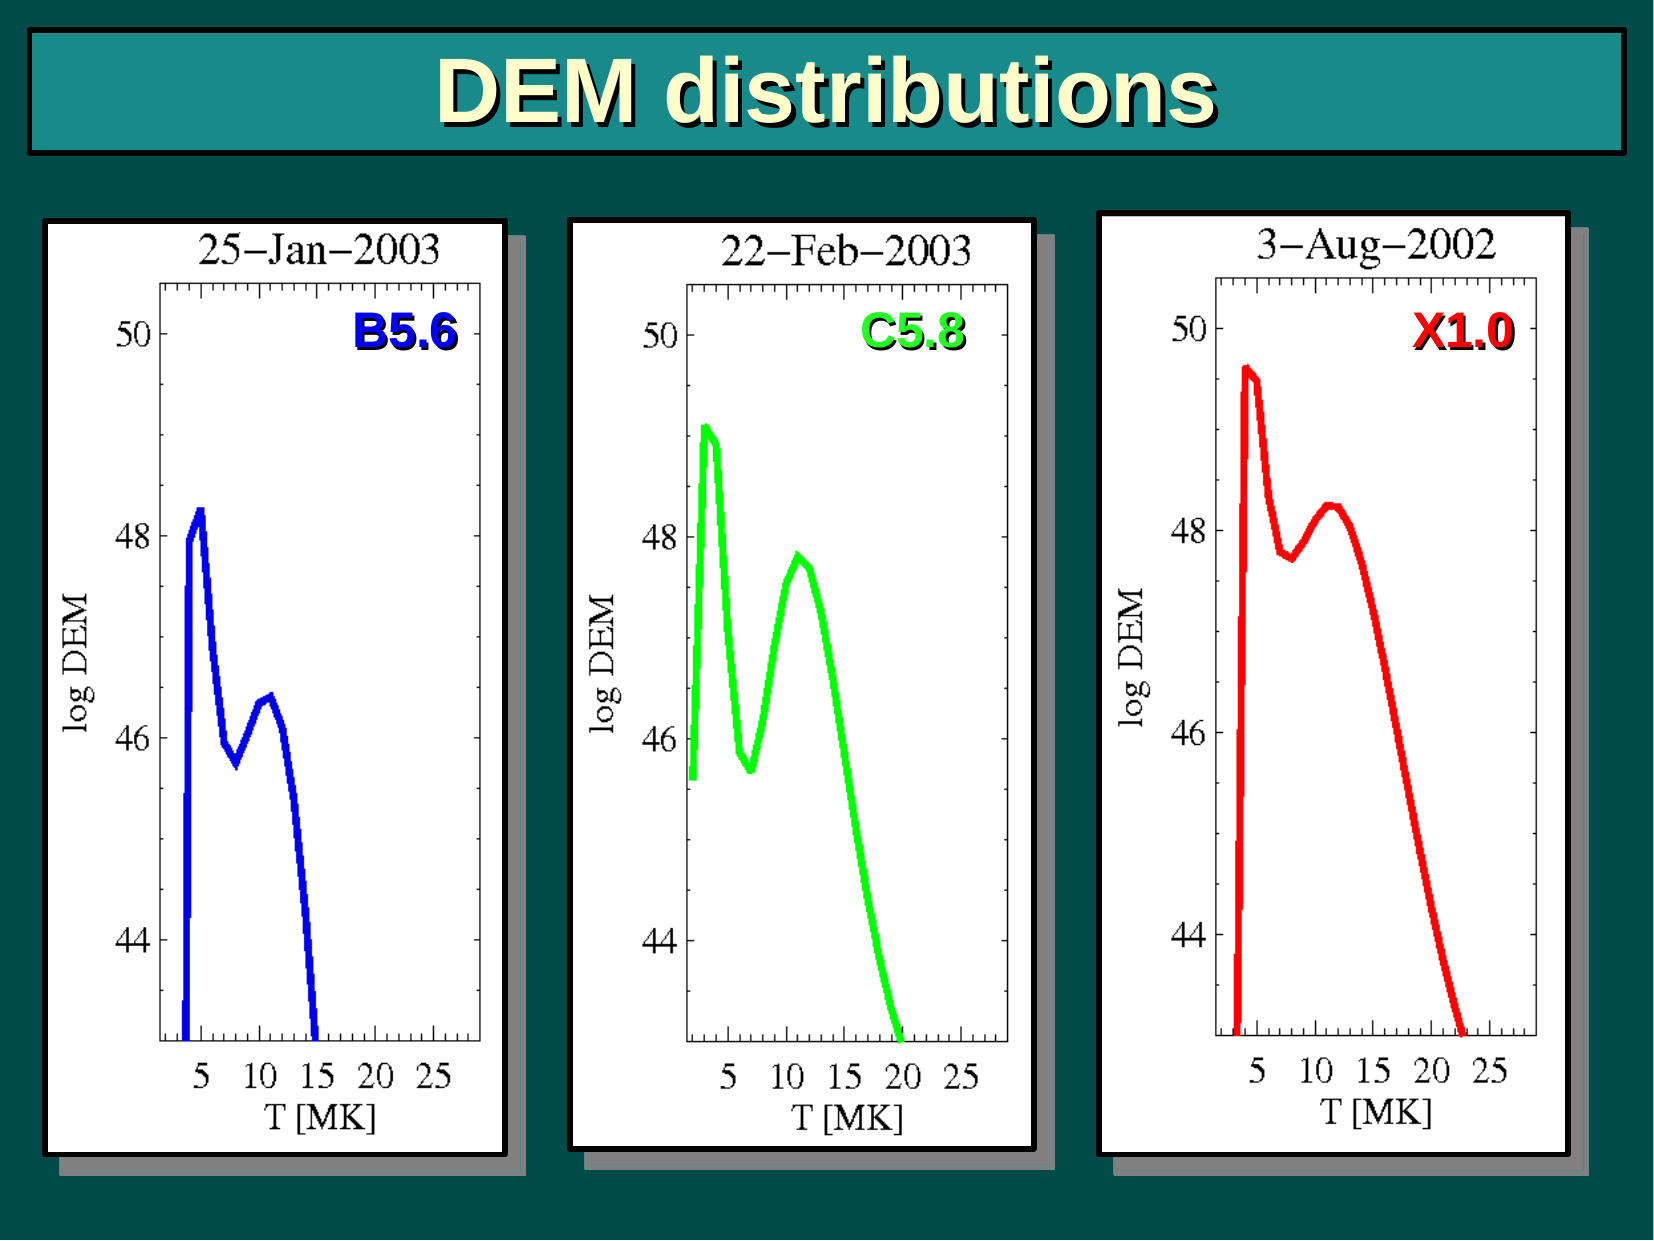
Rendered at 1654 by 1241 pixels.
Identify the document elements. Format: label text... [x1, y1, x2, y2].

picture [1101, 215, 1565, 1152]
text_box X1.0 [1322, 295, 1530, 366]
text_box C5.8 [773, 295, 981, 366]
text_box B5.6 [265, 295, 473, 366]
picture [48, 223, 502, 1152]
text_box DEM distributions [29, 29, 1625, 153]
picture [572, 223, 1031, 1146]
